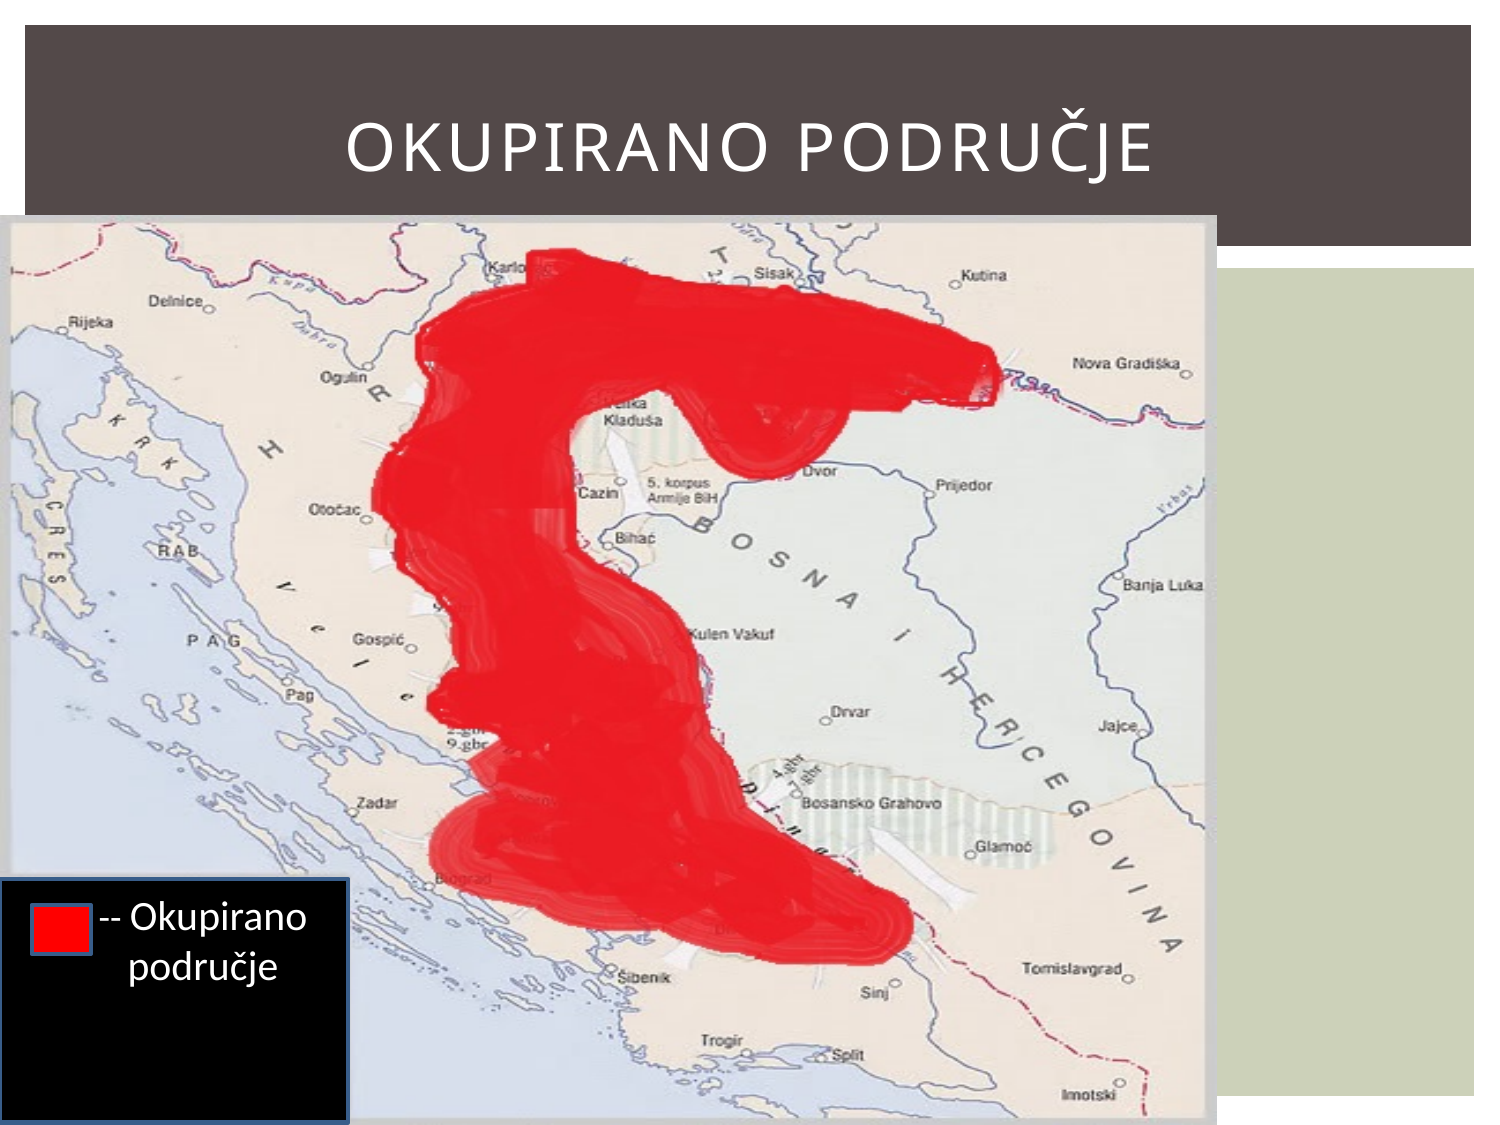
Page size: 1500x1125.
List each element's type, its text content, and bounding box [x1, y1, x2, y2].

text_box -- Okupirano područje [68, 881, 338, 998]
title okupirano područje [62, 58, 1438, 232]
picture [0, 215, 1217, 1125]
text_box [0, 879, 348, 1123]
